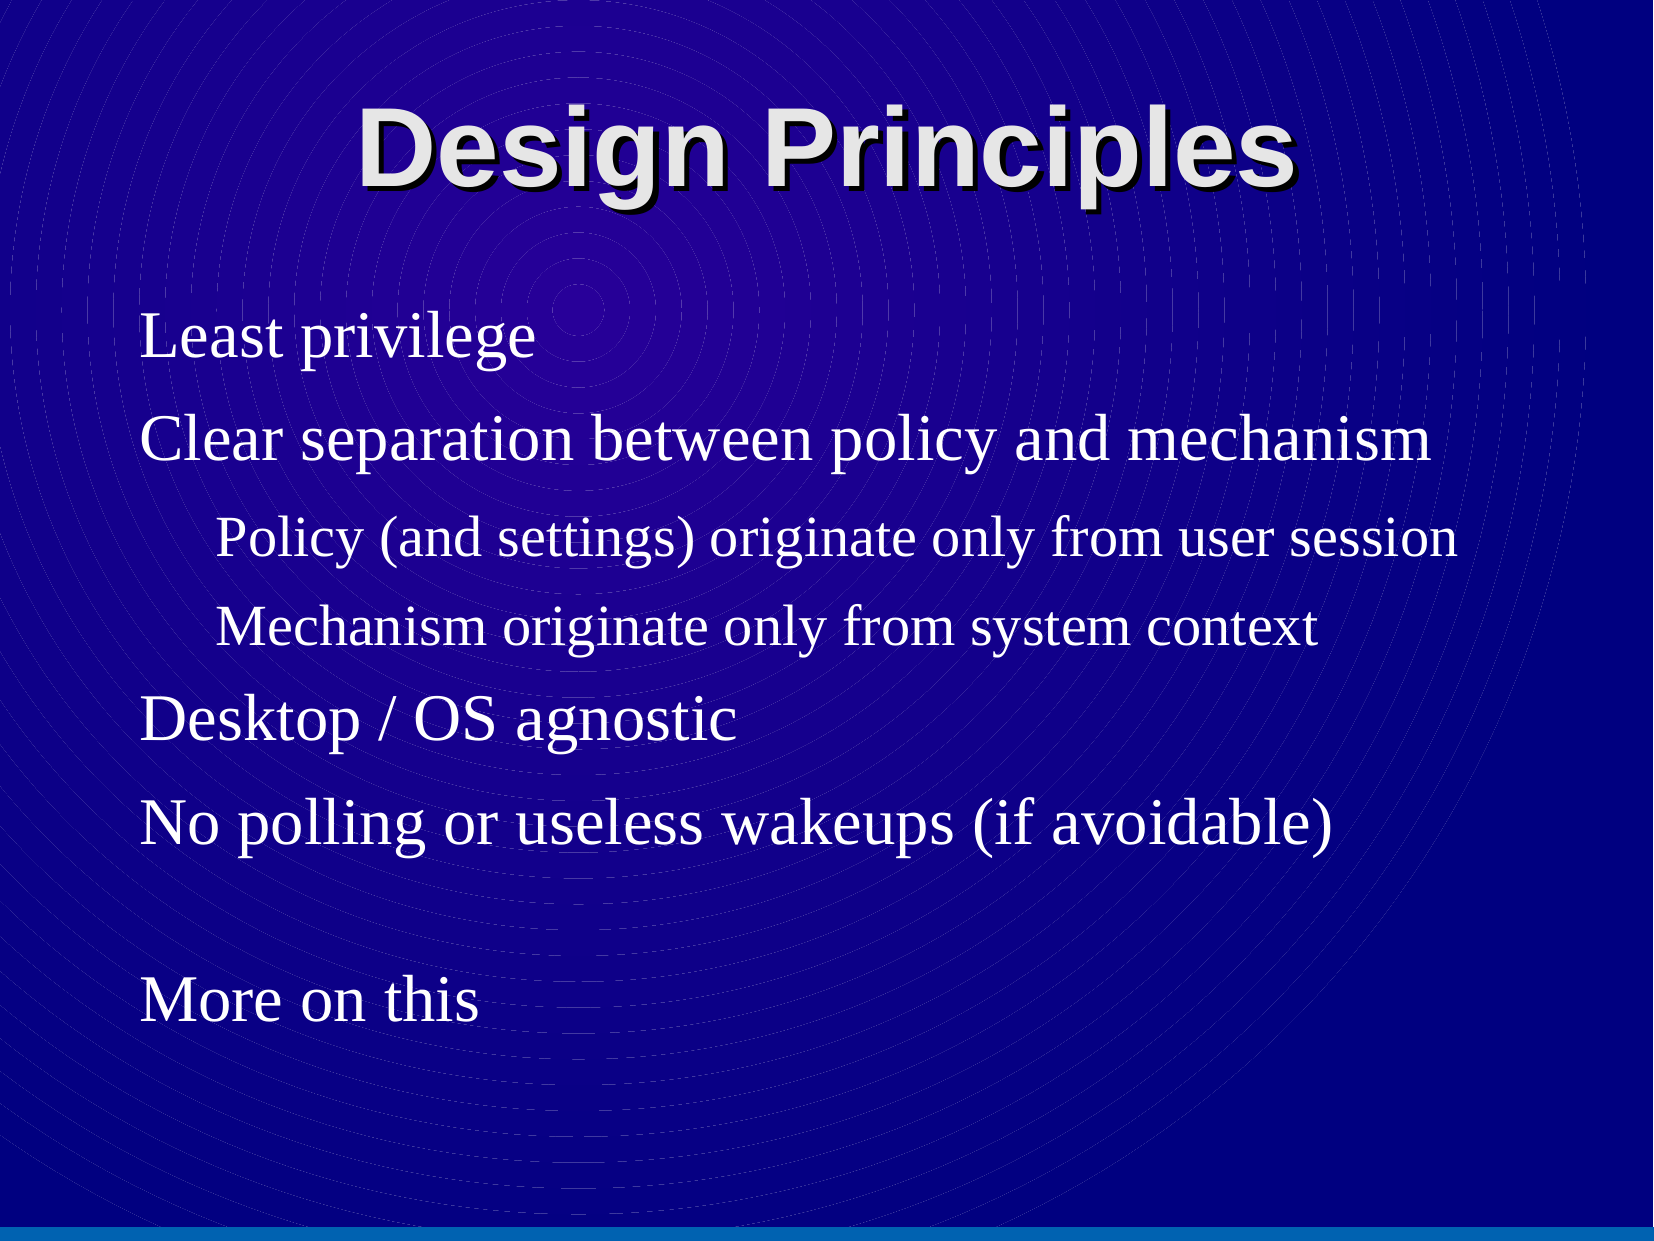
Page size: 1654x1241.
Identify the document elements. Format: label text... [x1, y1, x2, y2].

list Least privilege Clear separation between policy and mechanism Policy (and settings) originate only from user session Mechanism originate only from system context Desktop / OS agnostic No polling or useless wakeups (if avoidable) More on this [121, 297, 1533, 1180]
title Design Principles [121, 43, 1533, 252]
